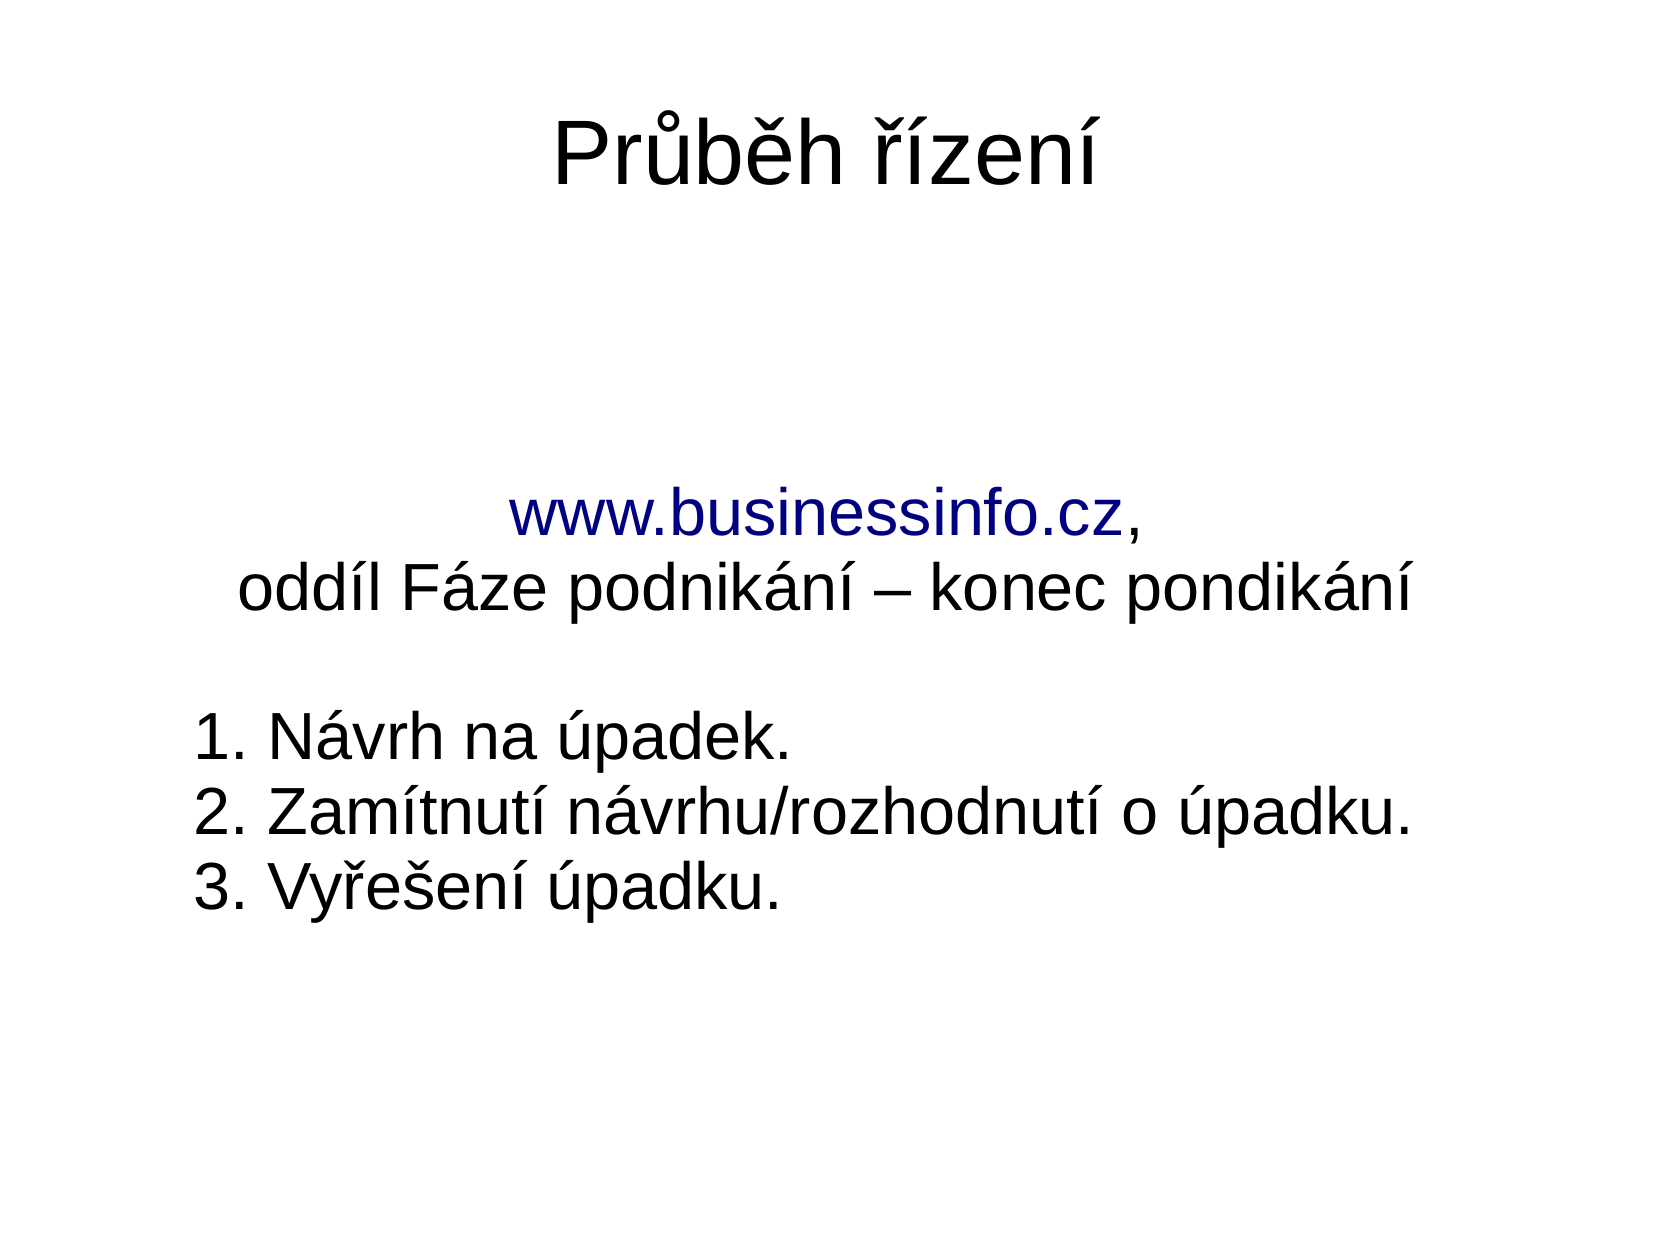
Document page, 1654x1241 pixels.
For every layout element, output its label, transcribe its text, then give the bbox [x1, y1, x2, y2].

subtitle www.businessinfo.cz, oddíl Fáze podnikání – konec pondikání 1. Návrh na úpadek. 2. Zamítnutí návrhu/rozhodnutí o úpadku. 3. Vyřešení úpadku. [82, 290, 1571, 1109]
title Průběh řízení [82, 49, 1571, 257]
